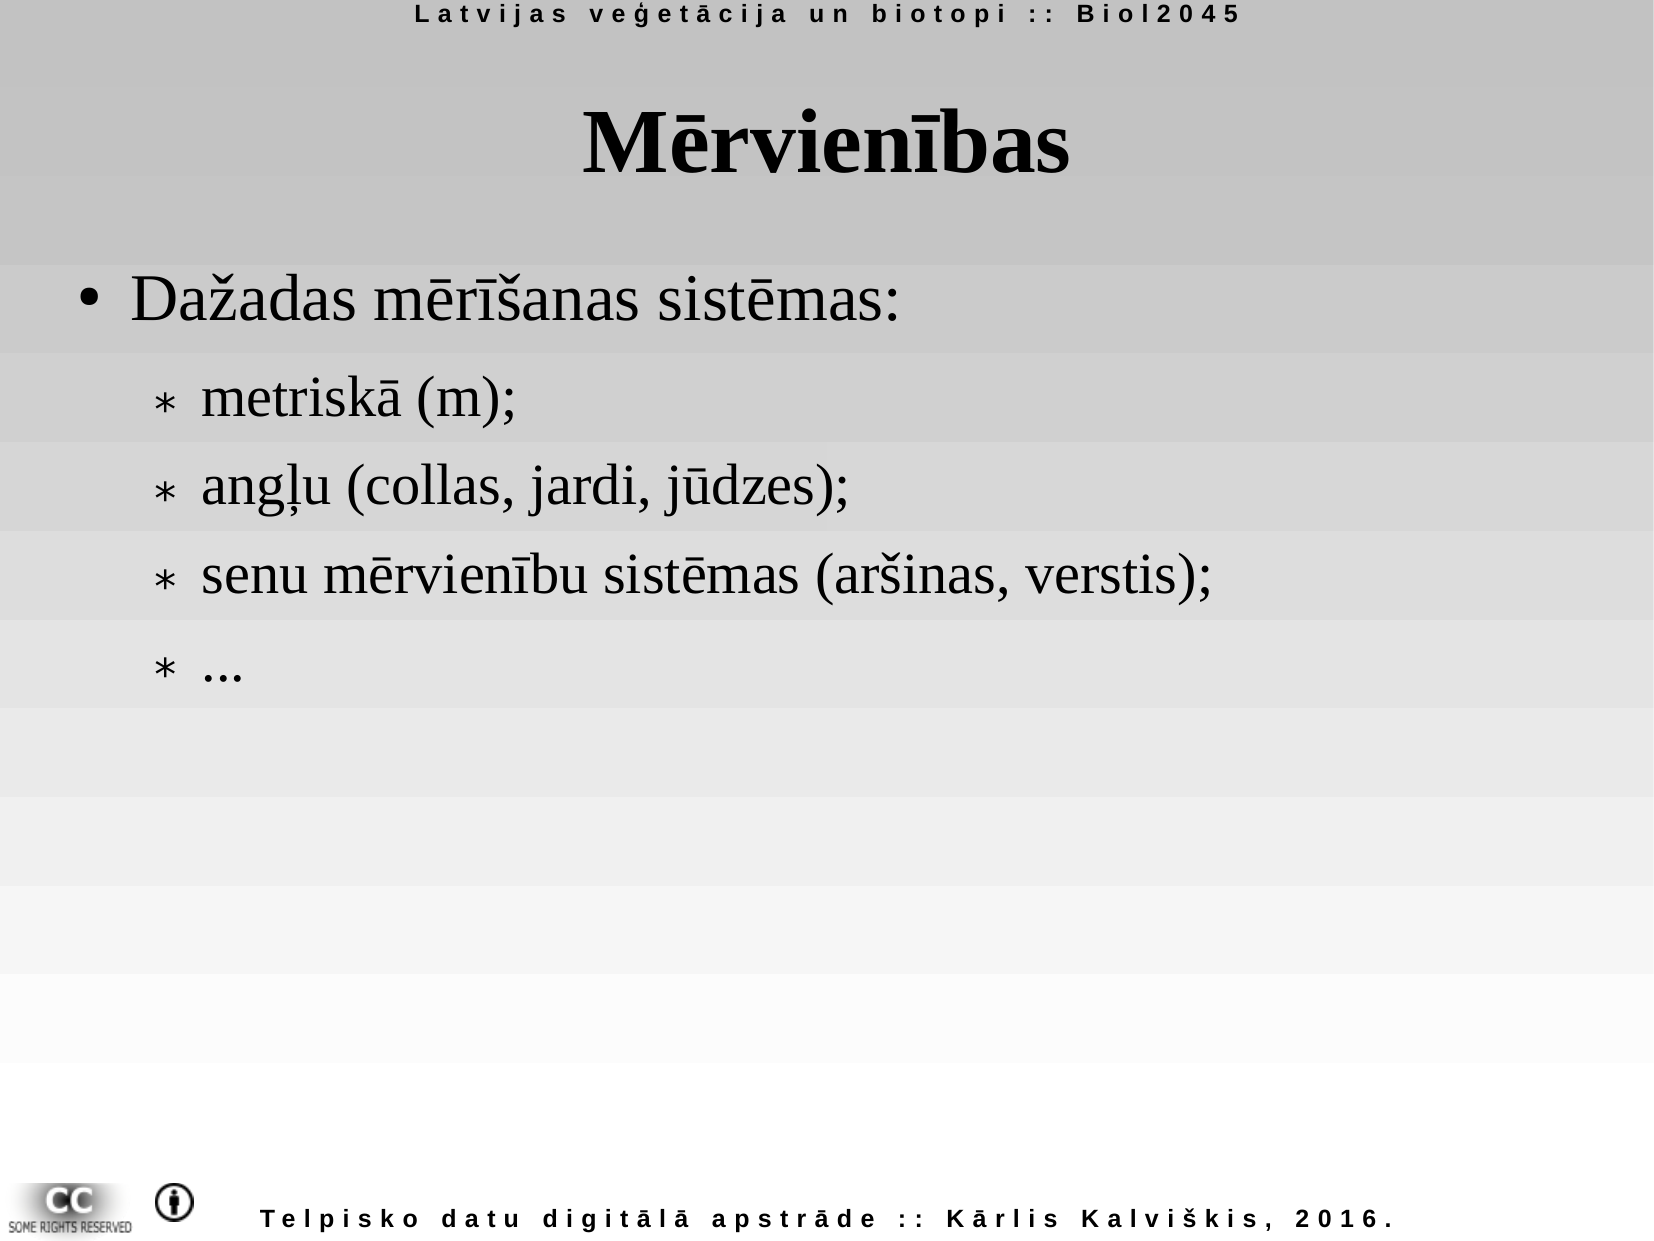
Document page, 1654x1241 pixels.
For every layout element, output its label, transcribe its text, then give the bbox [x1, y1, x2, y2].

title Mērvienības [59, 37, 1596, 246]
list Dažadas mērīšanas sistēmas: metriskā (m); angļu (collas, jardi, jūdzes); senu mērvienību sistēmas (aršinas, verstis); ... [59, 261, 1596, 1175]
picture [0, 0, 1654, 1241]
